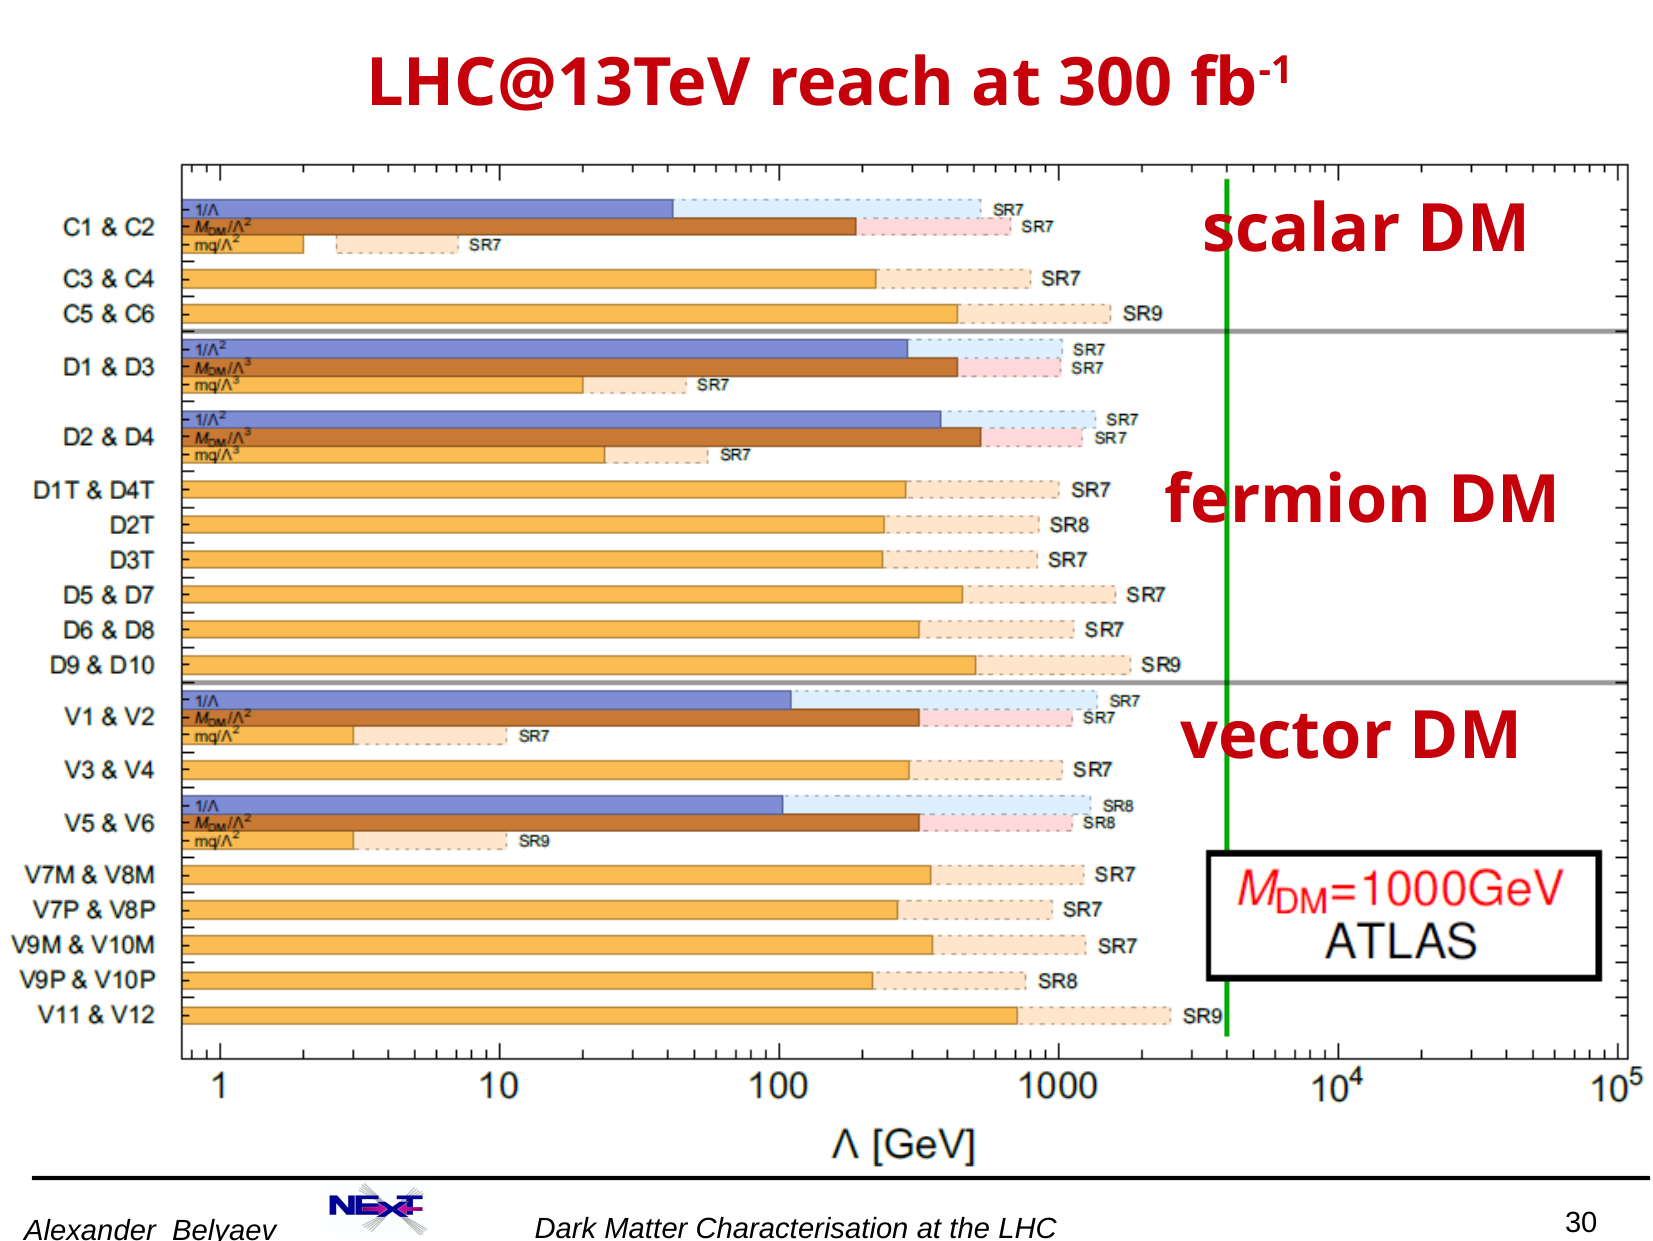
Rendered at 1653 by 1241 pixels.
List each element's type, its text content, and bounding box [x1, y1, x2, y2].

picture [0, 161, 1653, 1170]
text_box scalar DM [1125, 178, 1583, 272]
text_box vector DM [1102, 686, 1560, 780]
title LHC@13TeV reach at 300 fb-1 [0, 23, 1653, 136]
picture [327, 1181, 429, 1236]
text_box fermion DM [1114, 450, 1571, 544]
